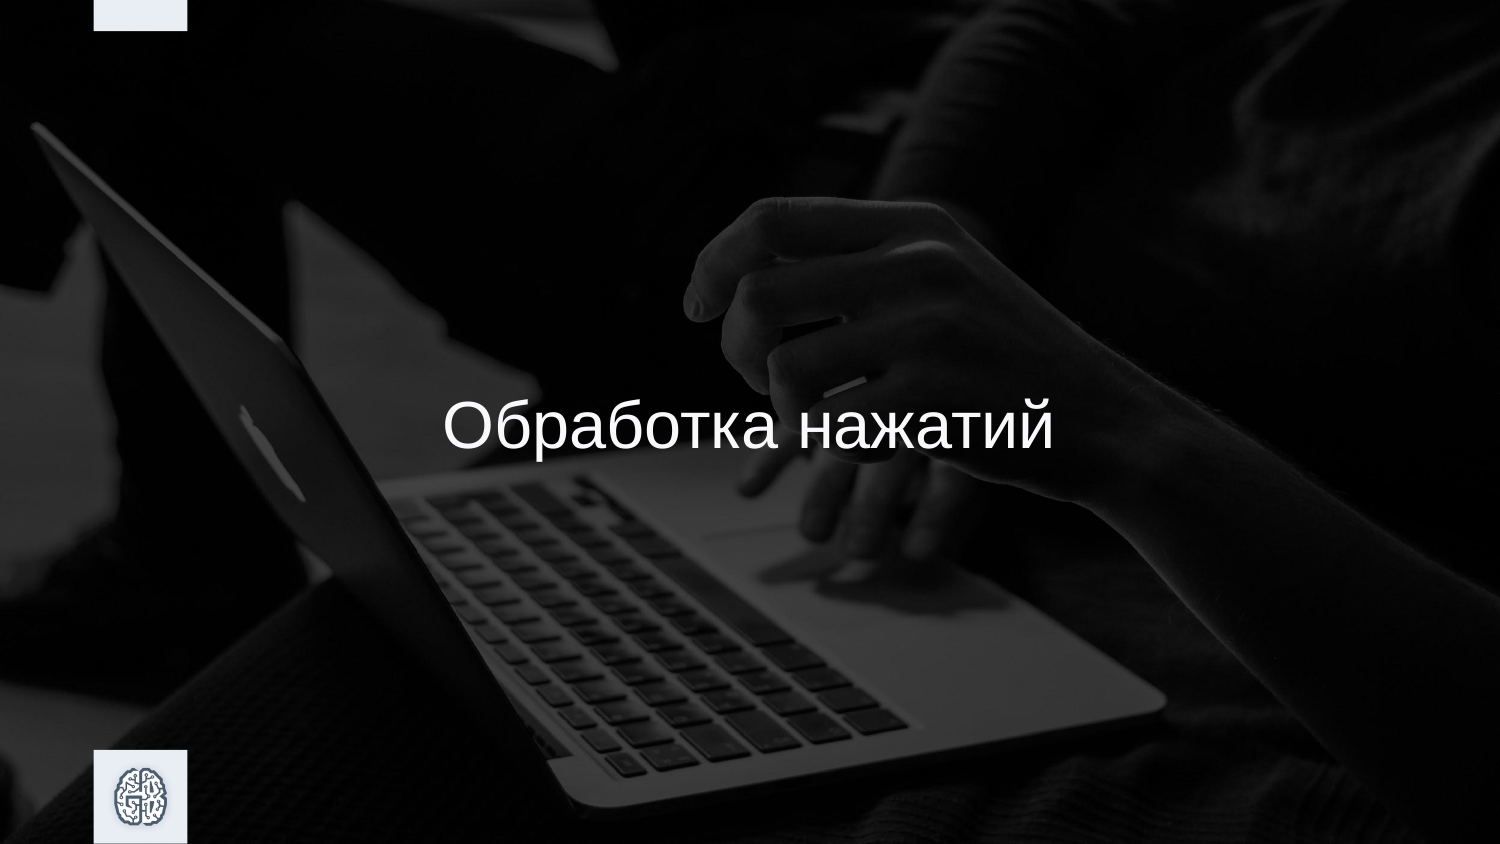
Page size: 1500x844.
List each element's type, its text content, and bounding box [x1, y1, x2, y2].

picture [0, 0, 1500, 844]
picture [106, 760, 175, 834]
text_box Обработка нажатий [187, 93, 1312, 750]
